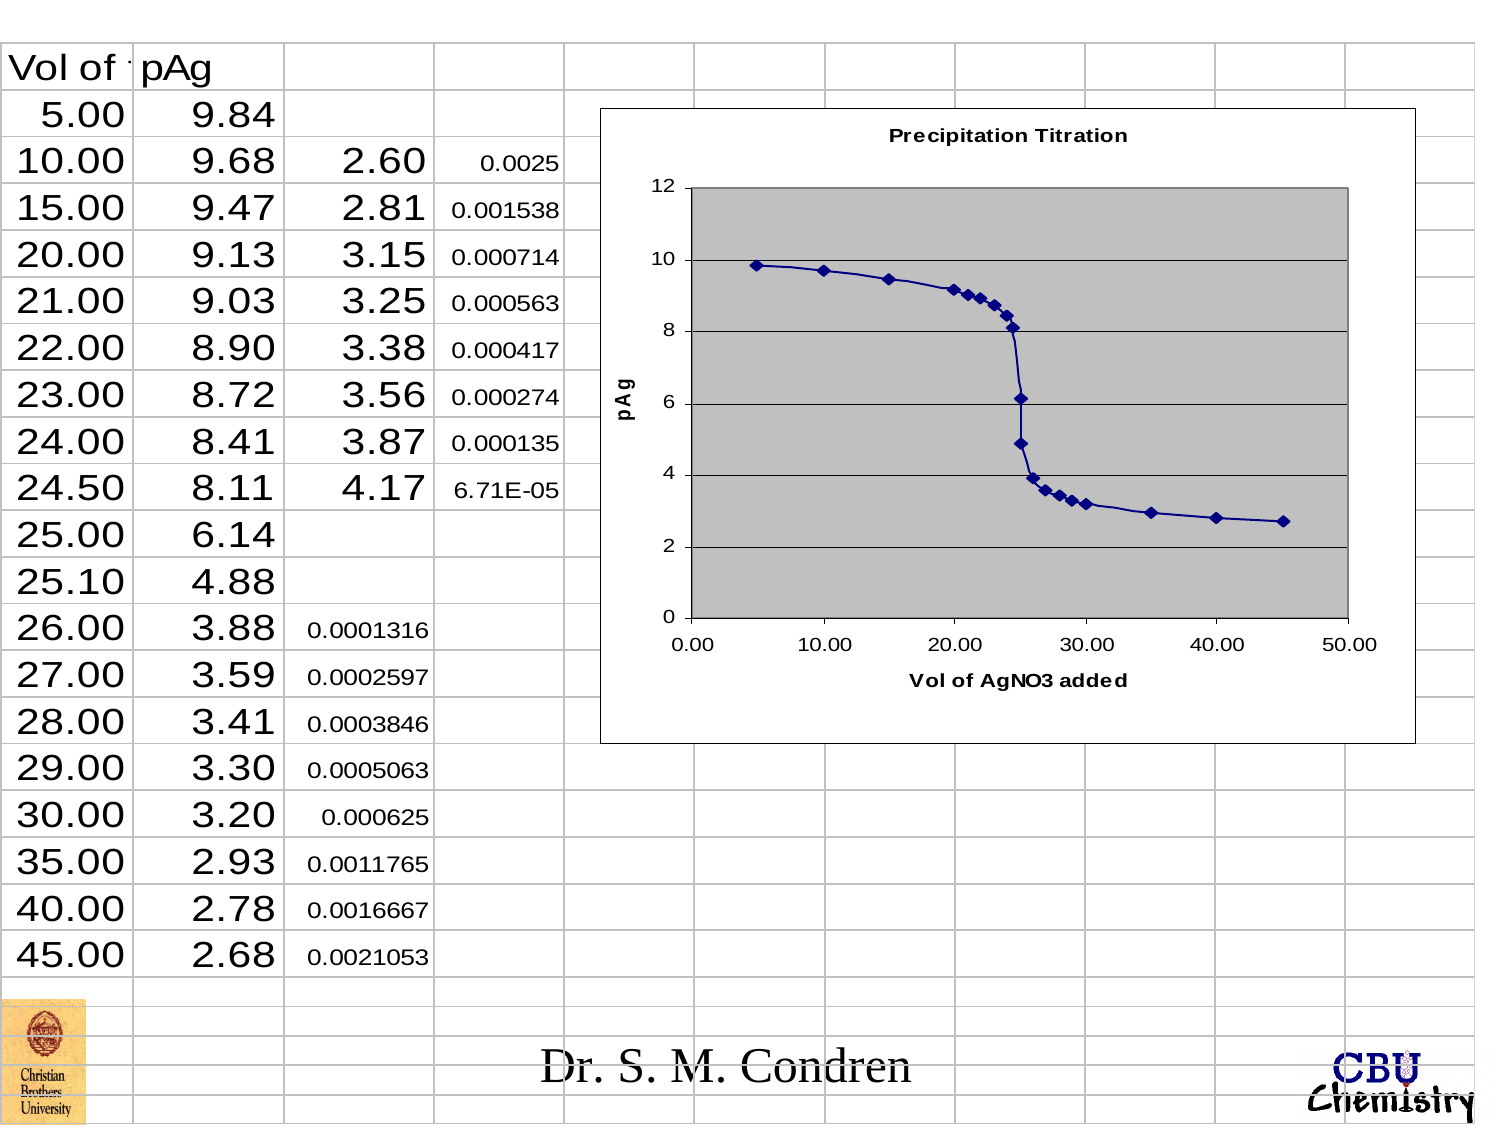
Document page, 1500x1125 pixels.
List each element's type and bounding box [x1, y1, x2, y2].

chart [0, 42, 1477, 1125]
